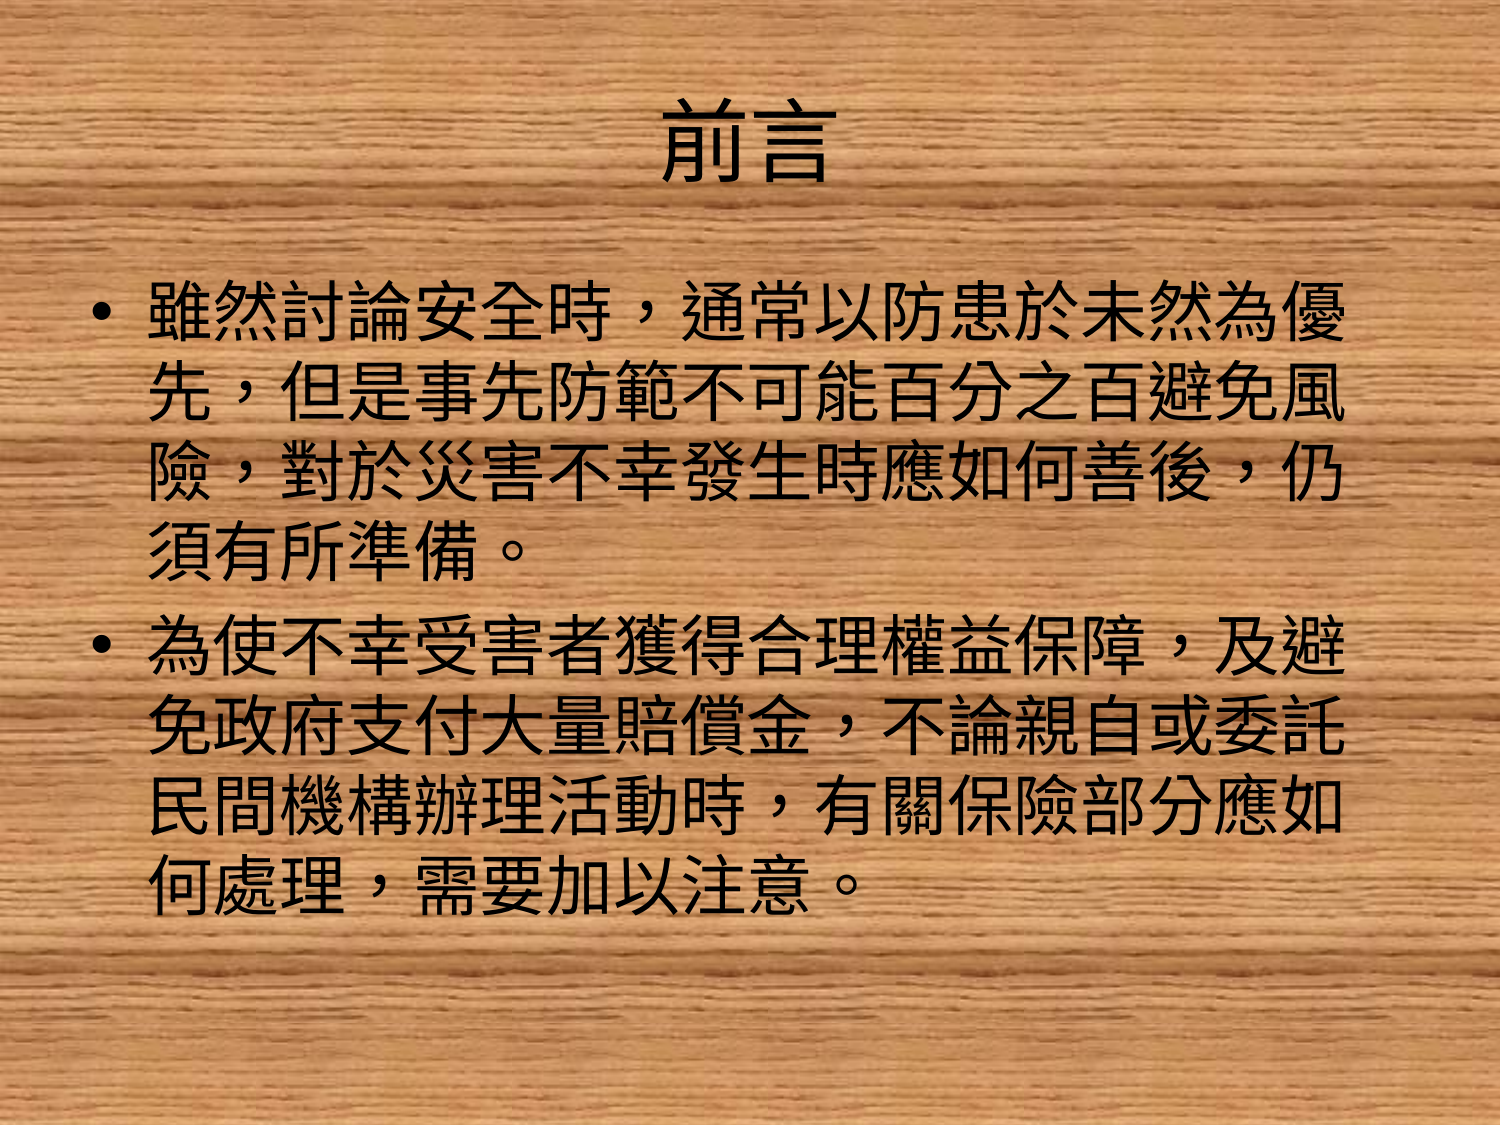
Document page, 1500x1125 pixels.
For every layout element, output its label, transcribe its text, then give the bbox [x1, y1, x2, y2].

list 雖然討論安全時，通常以防患於未然為優先，但是事先防範不可能百分之百避免風險，對於災害不幸發生時應如何善後，仍須有所準備。 為使不幸受害者獲得合理權益保障，及避免政府支付大量賠償金，不論親自或委託民間機構辦理活動時，有關保險部分應如何處理，需要加以注意。 [75, 262, 1425, 1005]
title 前言 [75, 45, 1425, 233]
picture [0, 0, 1500, 1125]
